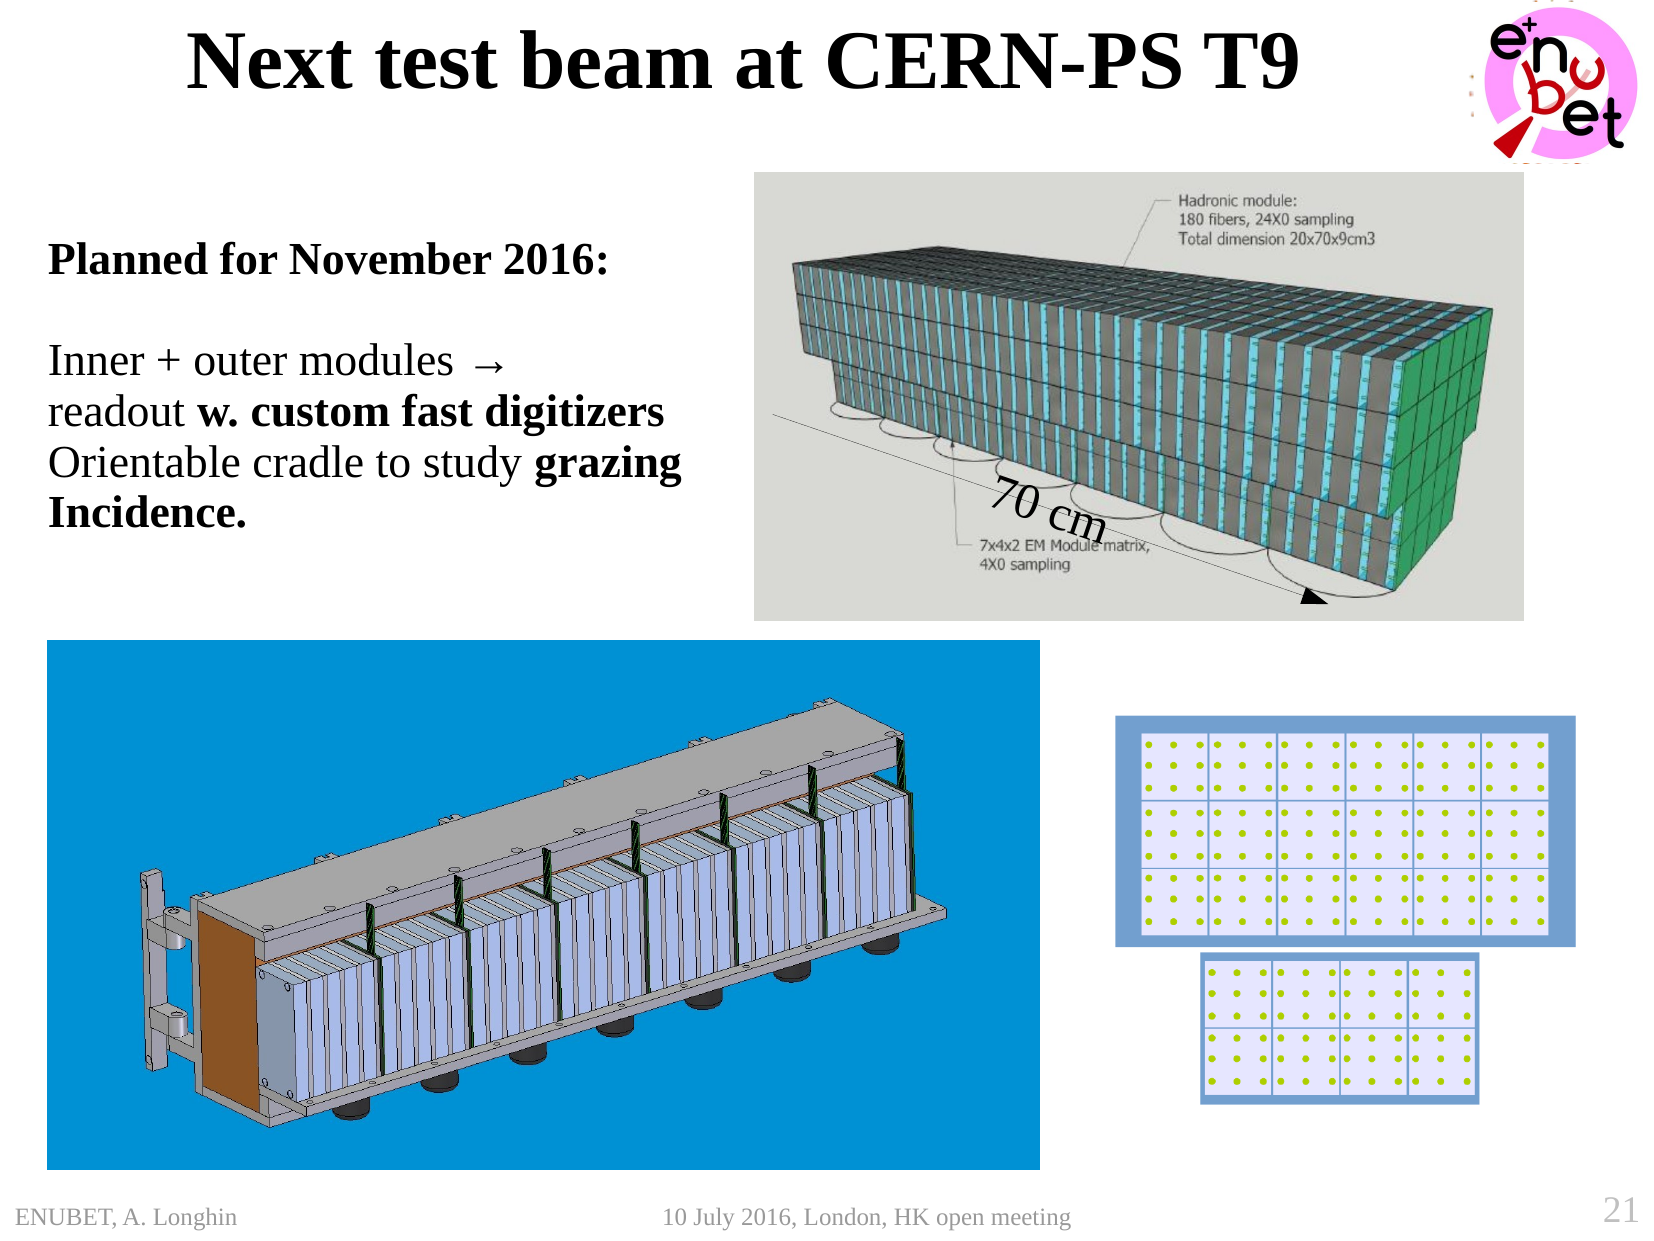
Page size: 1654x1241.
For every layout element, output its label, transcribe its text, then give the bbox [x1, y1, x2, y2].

picture [140, 698, 947, 1128]
text_box Planned for November 2016: Inner + outer modules → readout w. custom fast digitizers Orientable cradle to study grazing Incidence. [33, 226, 709, 548]
picture [1463, 0, 1653, 164]
title Next test beam at CERN-PS T9 [0, 2, 1489, 119]
picture [754, 172, 1524, 621]
picture [1098, 708, 1583, 1114]
